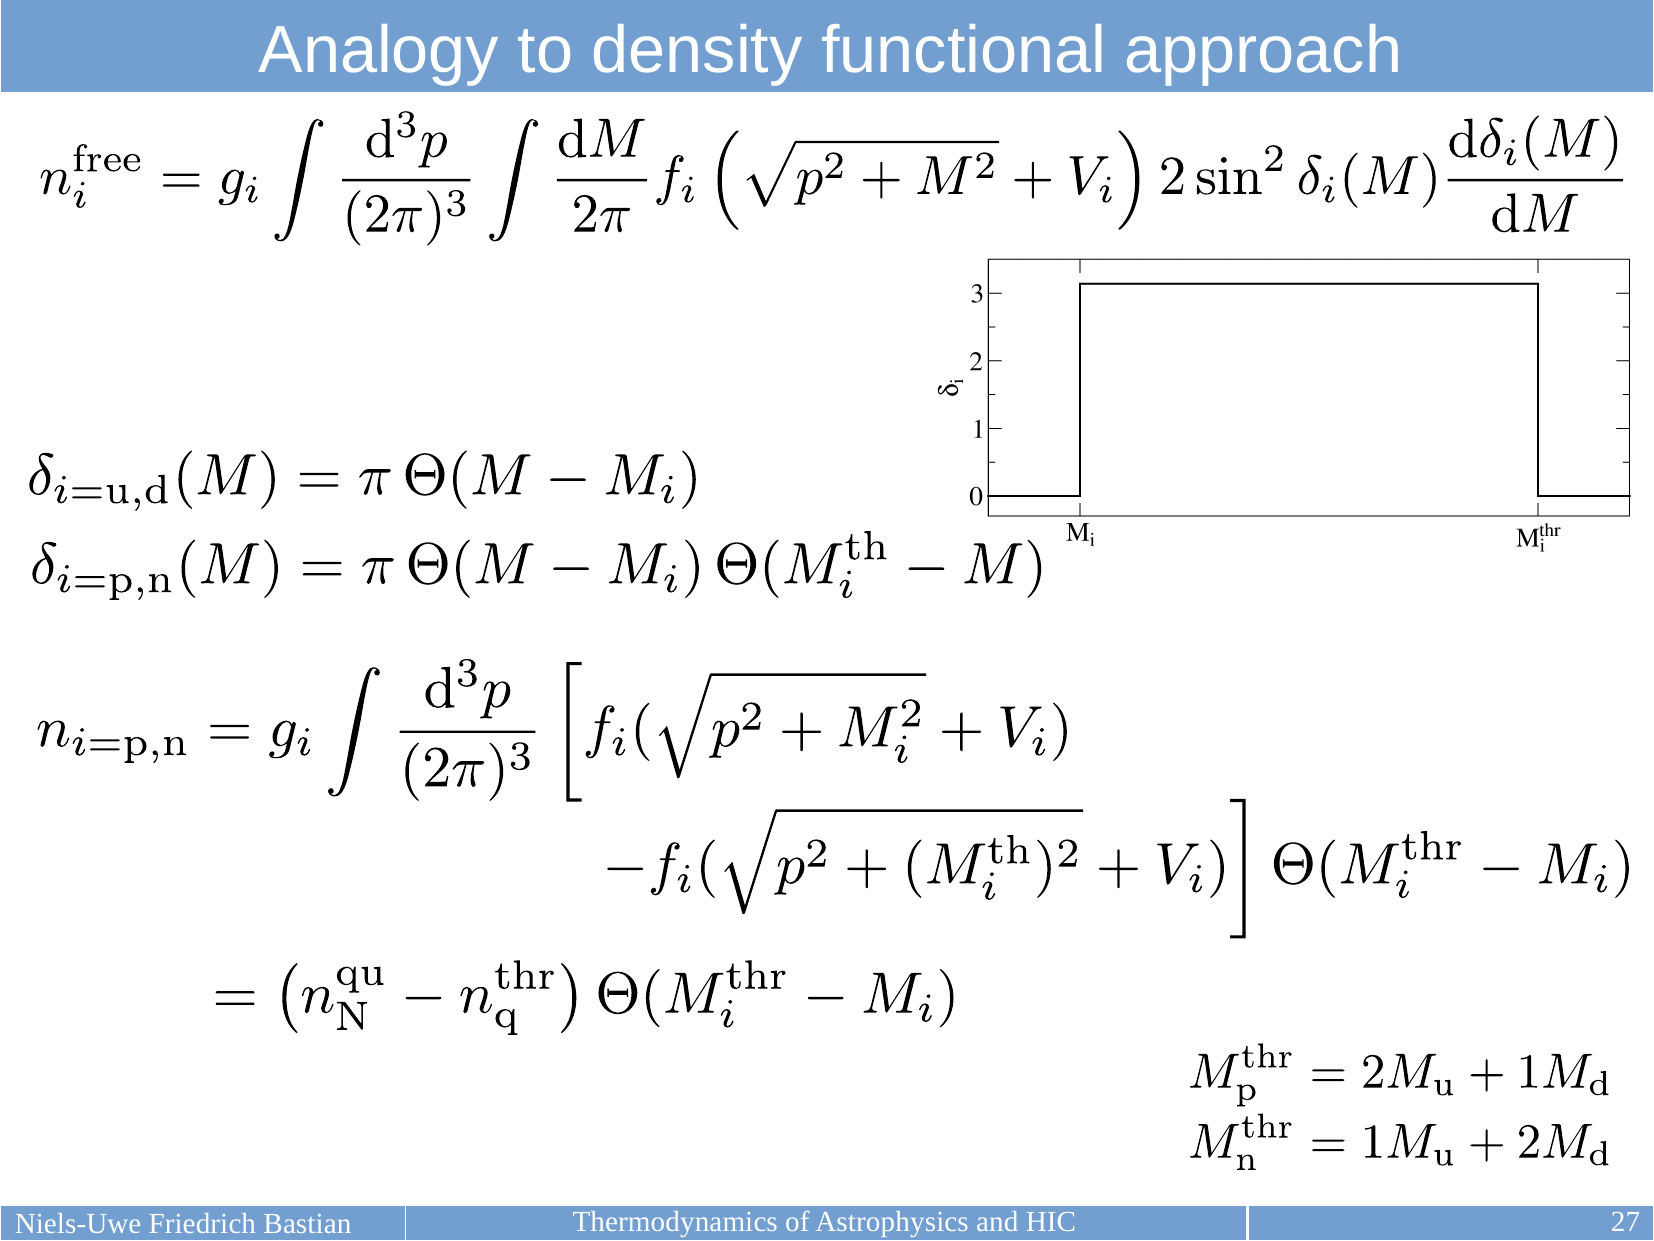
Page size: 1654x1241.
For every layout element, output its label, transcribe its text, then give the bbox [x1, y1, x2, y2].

text_box [1187, 1113, 1611, 1171]
text_box [38, 111, 1624, 246]
title Analogy to density functional approach [86, 11, 1576, 87]
text_box [26, 450, 702, 511]
text_box [35, 658, 1635, 939]
text_box [29, 530, 1047, 601]
text_box [1187, 1043, 1611, 1107]
picture [929, 245, 1644, 557]
text_box [212, 960, 960, 1036]
